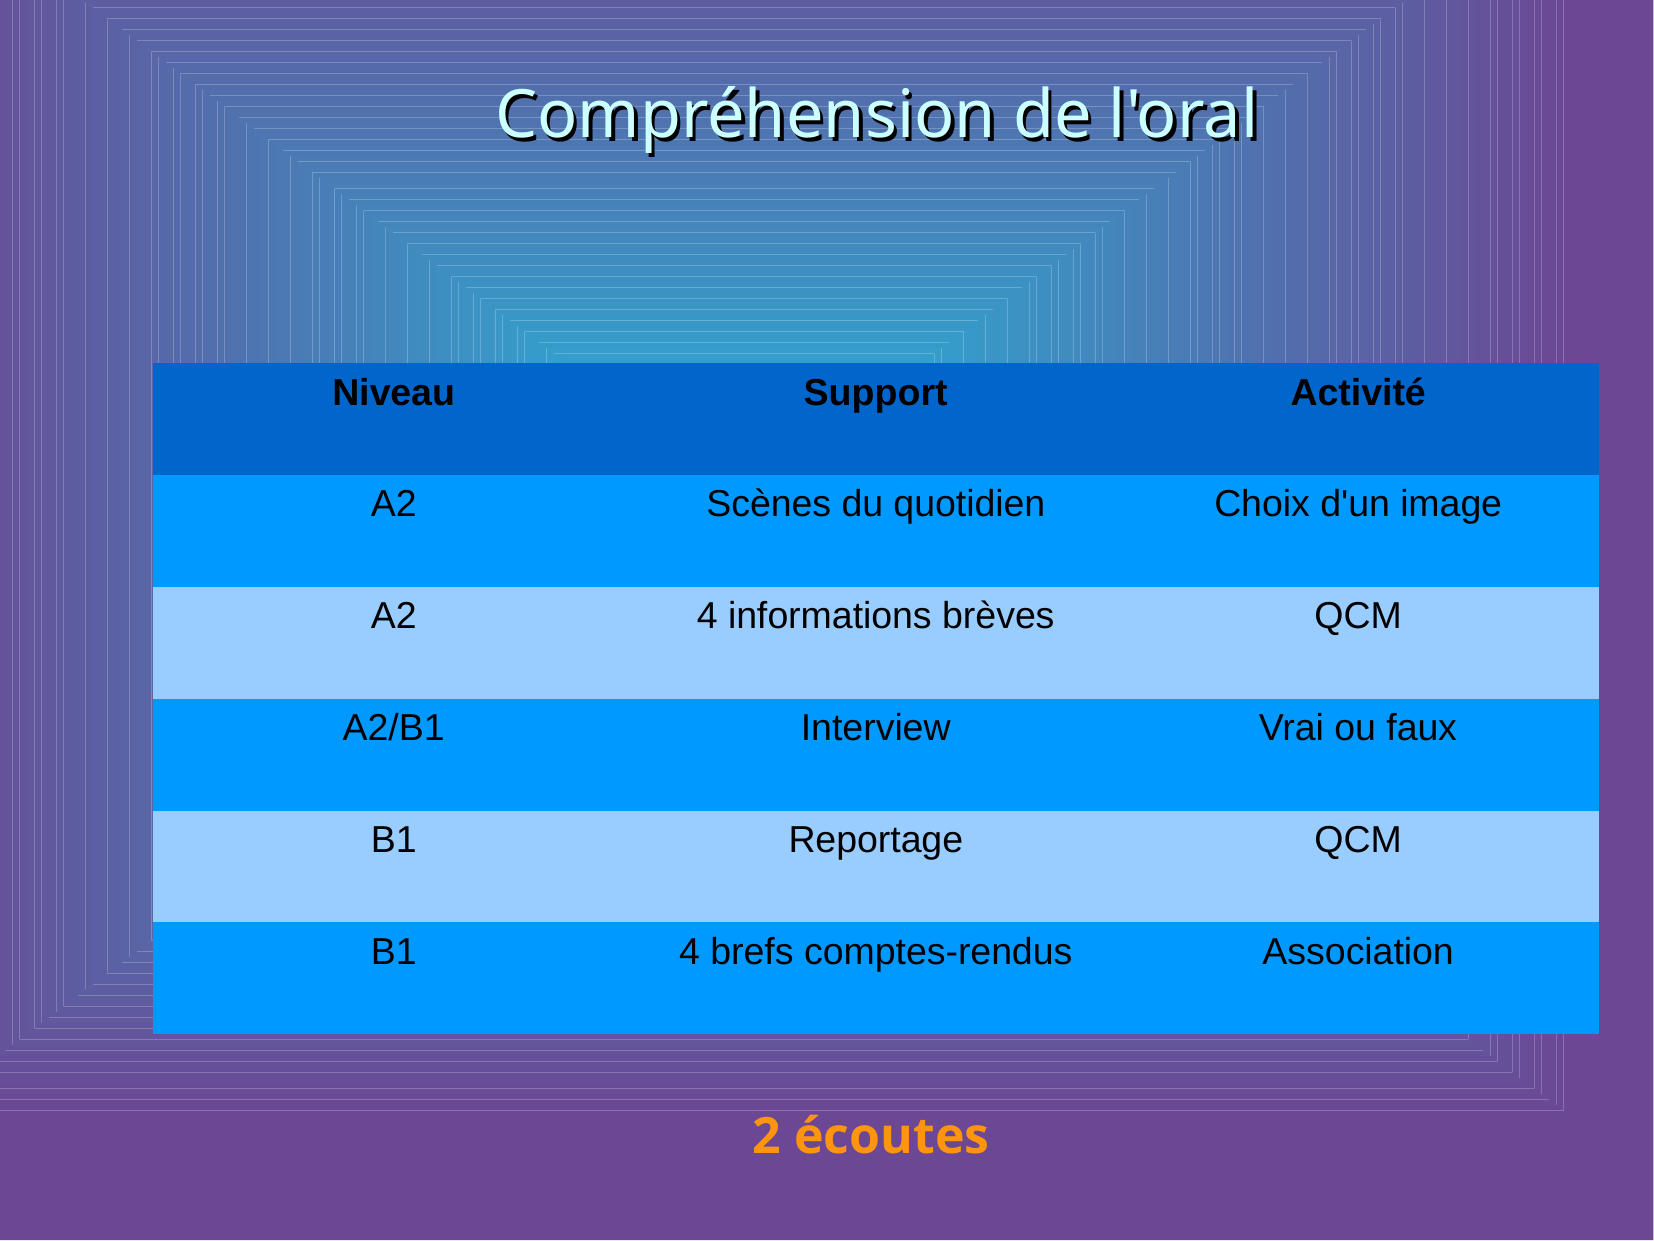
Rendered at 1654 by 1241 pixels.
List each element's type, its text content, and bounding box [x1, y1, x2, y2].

table_cell Vrai ou faux [1117, 699, 1599, 811]
table_cell B1 [153, 922, 635, 1034]
table_cell Association [1117, 922, 1599, 1034]
table_cell B1 [153, 811, 635, 922]
table_cell A2/B1 [153, 699, 635, 811]
table_cell A2 [153, 587, 635, 699]
text_box 2 écoutes [620, 1092, 1123, 1178]
text_box Compréhension de l'oral [236, 59, 1536, 152]
table_cell Reportage [635, 811, 1117, 922]
table_cell 4 brefs comptes-rendus [635, 922, 1117, 1034]
table_cell Interview [635, 699, 1117, 811]
table_cell QCM [1117, 587, 1599, 699]
table_header Activité [1117, 363, 1599, 475]
table_cell Choix d'un image [1117, 475, 1599, 587]
table_cell QCM [1117, 811, 1599, 922]
table_cell 4 informations brèves [635, 587, 1117, 699]
table_cell A2 [153, 475, 635, 587]
table_header Niveau [153, 363, 635, 475]
table_cell Scènes du quotidien [635, 475, 1117, 587]
table_header Support [635, 363, 1117, 475]
